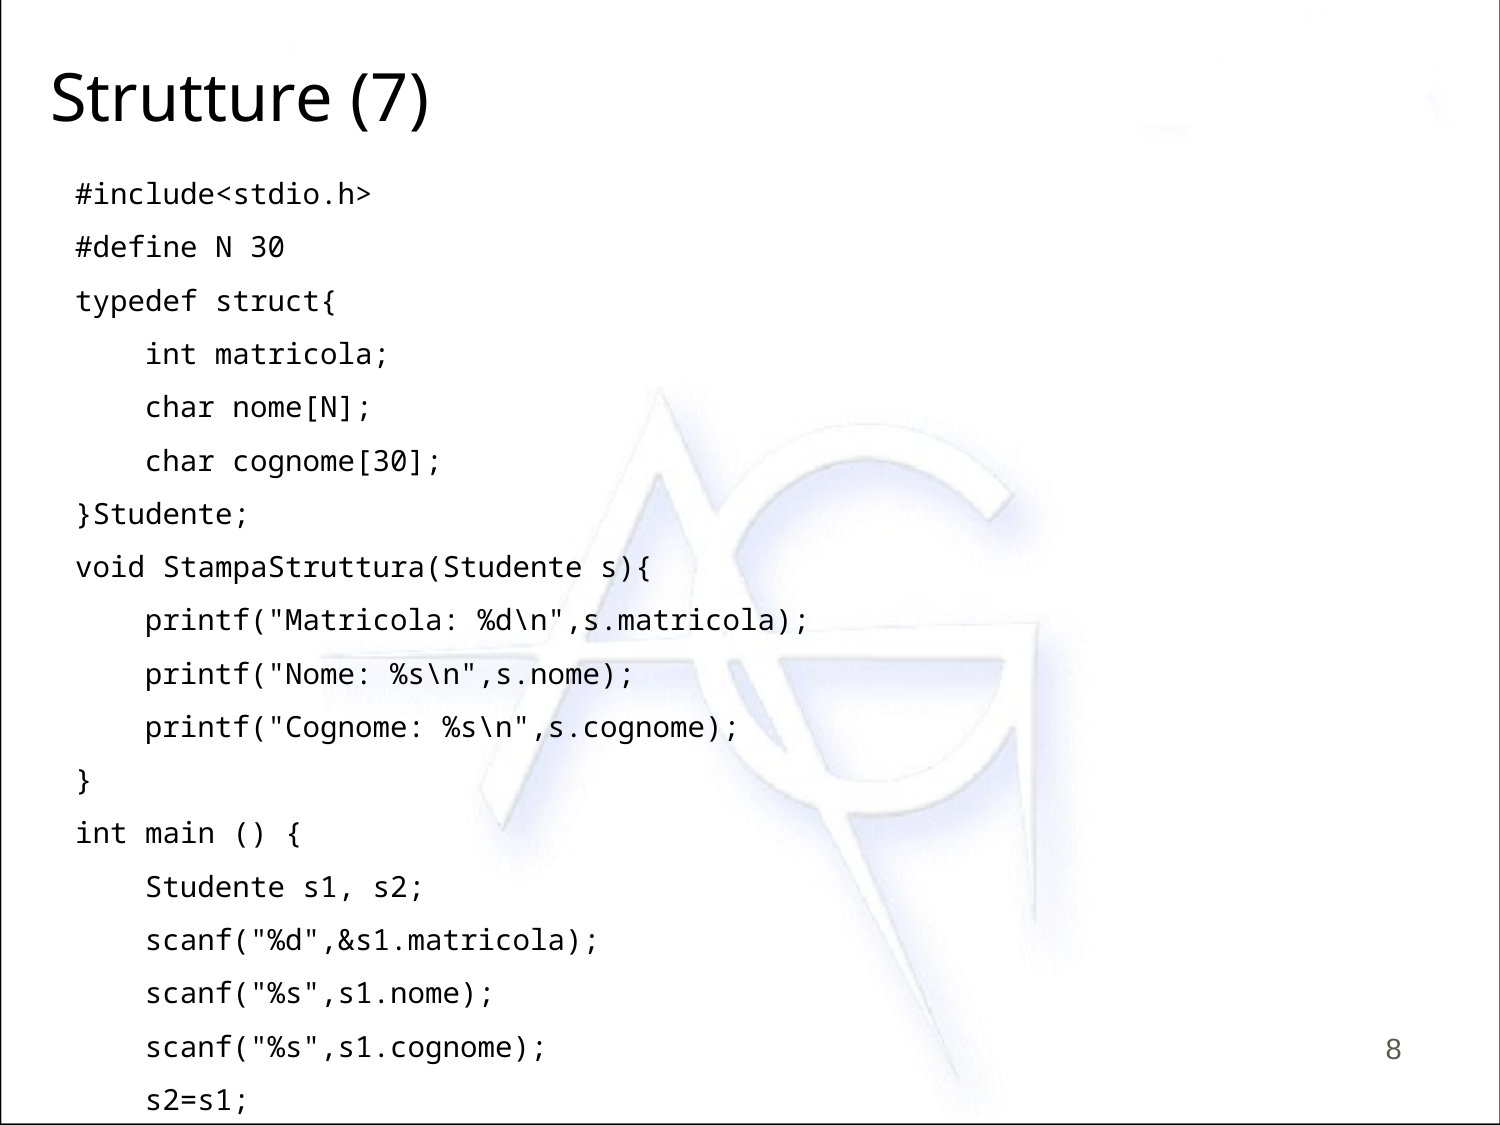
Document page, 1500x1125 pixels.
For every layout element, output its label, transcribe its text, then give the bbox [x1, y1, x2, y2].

title Strutture (7) [49, 0, 1438, 207]
picture [0, 0, 1500, 1125]
list #include<stdio.h> #define N 30 typedef struct{ int matricola; char nome[N]; char cognome[30]; }Studente; void StampaStruttura(Studente s){ printf("Matricola: %d\n",s.matricola); printf("Nome: %s\n",s.nome); printf("Cognome: %s\n",s.cognome); } int main () { Studente s1, s2; scanf("%d",&s1.matricola); scanf("%s",s1.nome); scanf("%s",s1.cognome); s2=s1; StampaStruttura(s2); } [74, 173, 1417, 1111]
